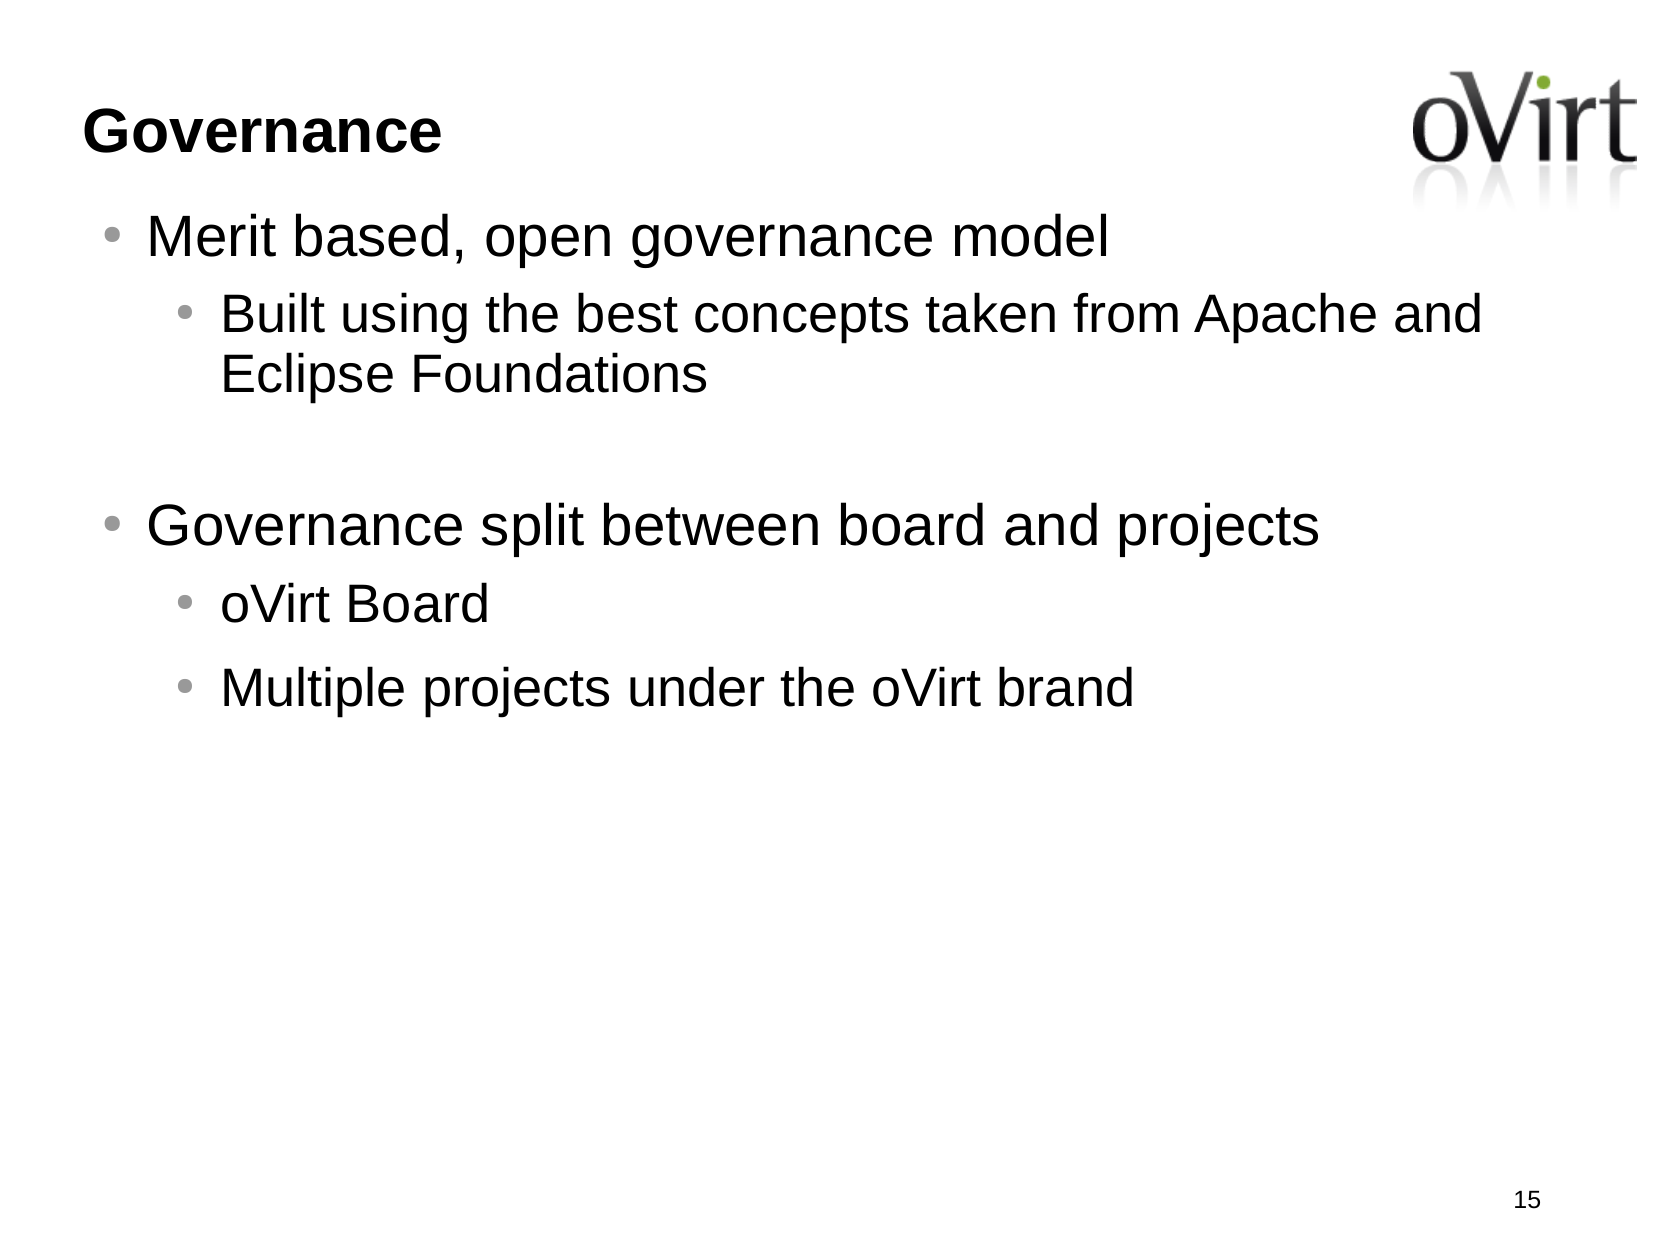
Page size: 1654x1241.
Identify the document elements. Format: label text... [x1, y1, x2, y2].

picture [1413, 63, 1637, 212]
list Merit based, open governance model Built using the best concepts taken from Apache and Eclipse Foundations Governance split between board and projects oVirt Board Multiple projects under the oVirt brand [86, 203, 1576, 997]
title Governance [82, 37, 1571, 226]
